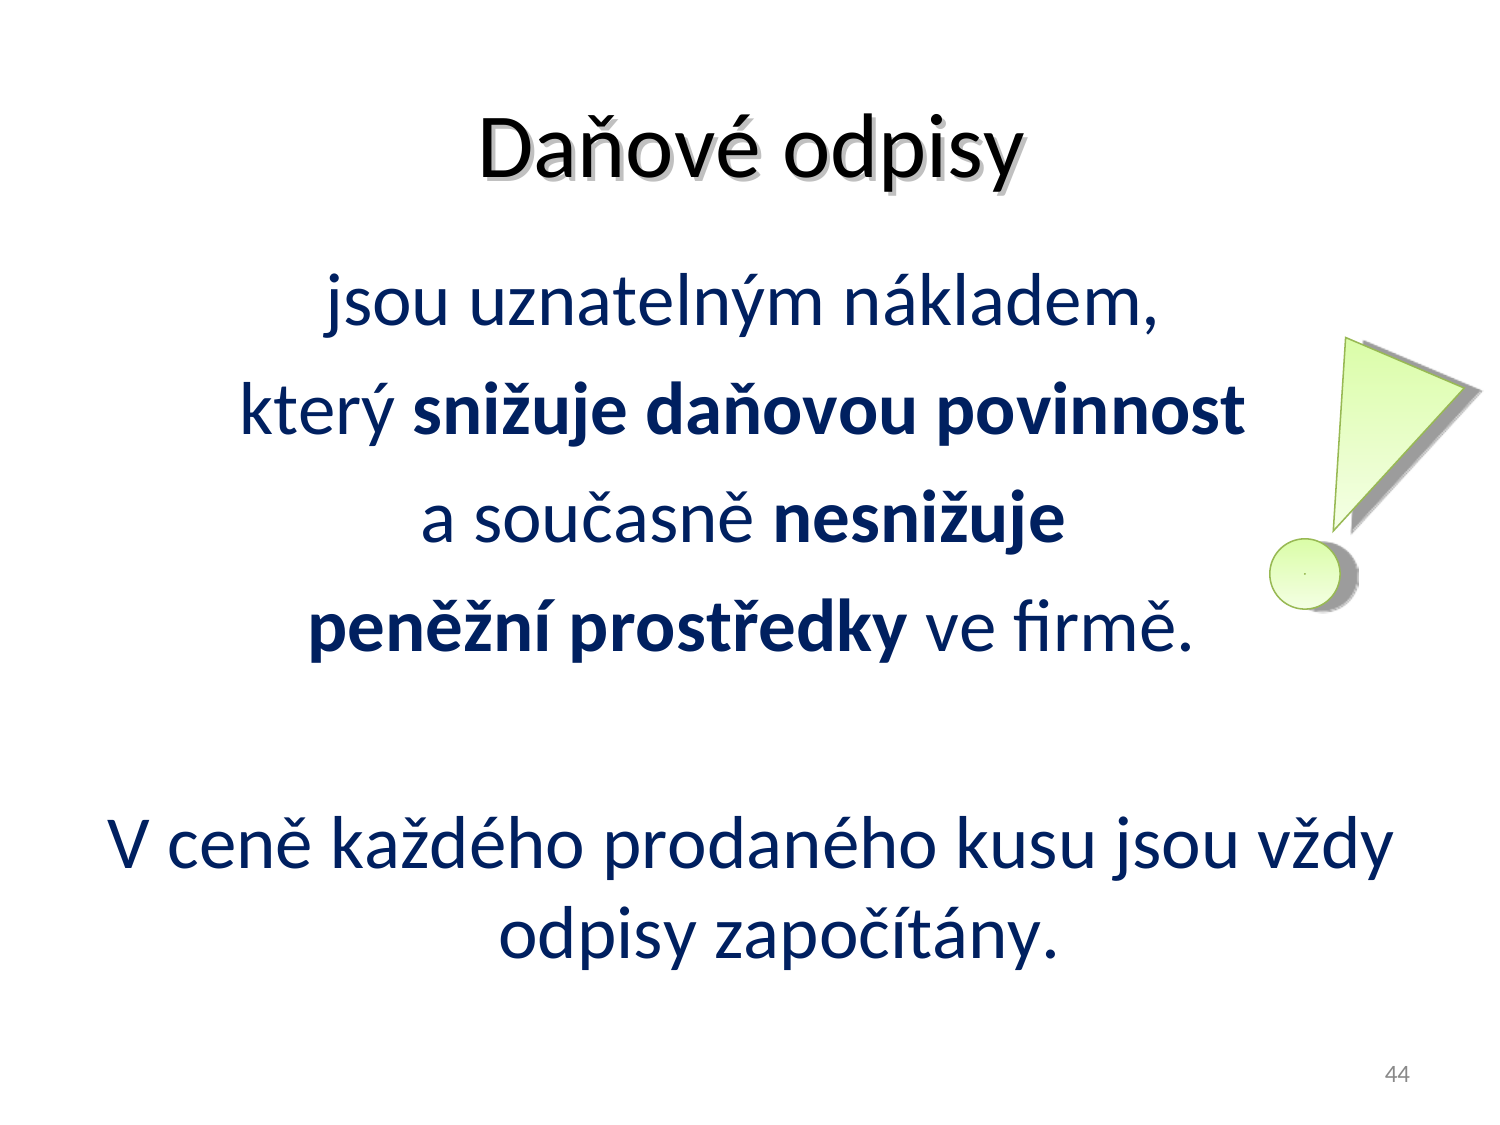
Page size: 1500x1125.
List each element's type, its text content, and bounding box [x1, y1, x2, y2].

text_box <číslo> [1074, 1042, 1426, 1103]
list Daňové odpisy jsou uznatelným nákladem, který snižuje daňovou povinnost a současně nesnižuje peněžní prostředky ve firmě. V ceně každého prodaného kusu jsou vždy odpisy započítány. [76, 78, 1427, 1125]
text_box [1269, 538, 1341, 610]
text_box [1333, 337, 1465, 532]
